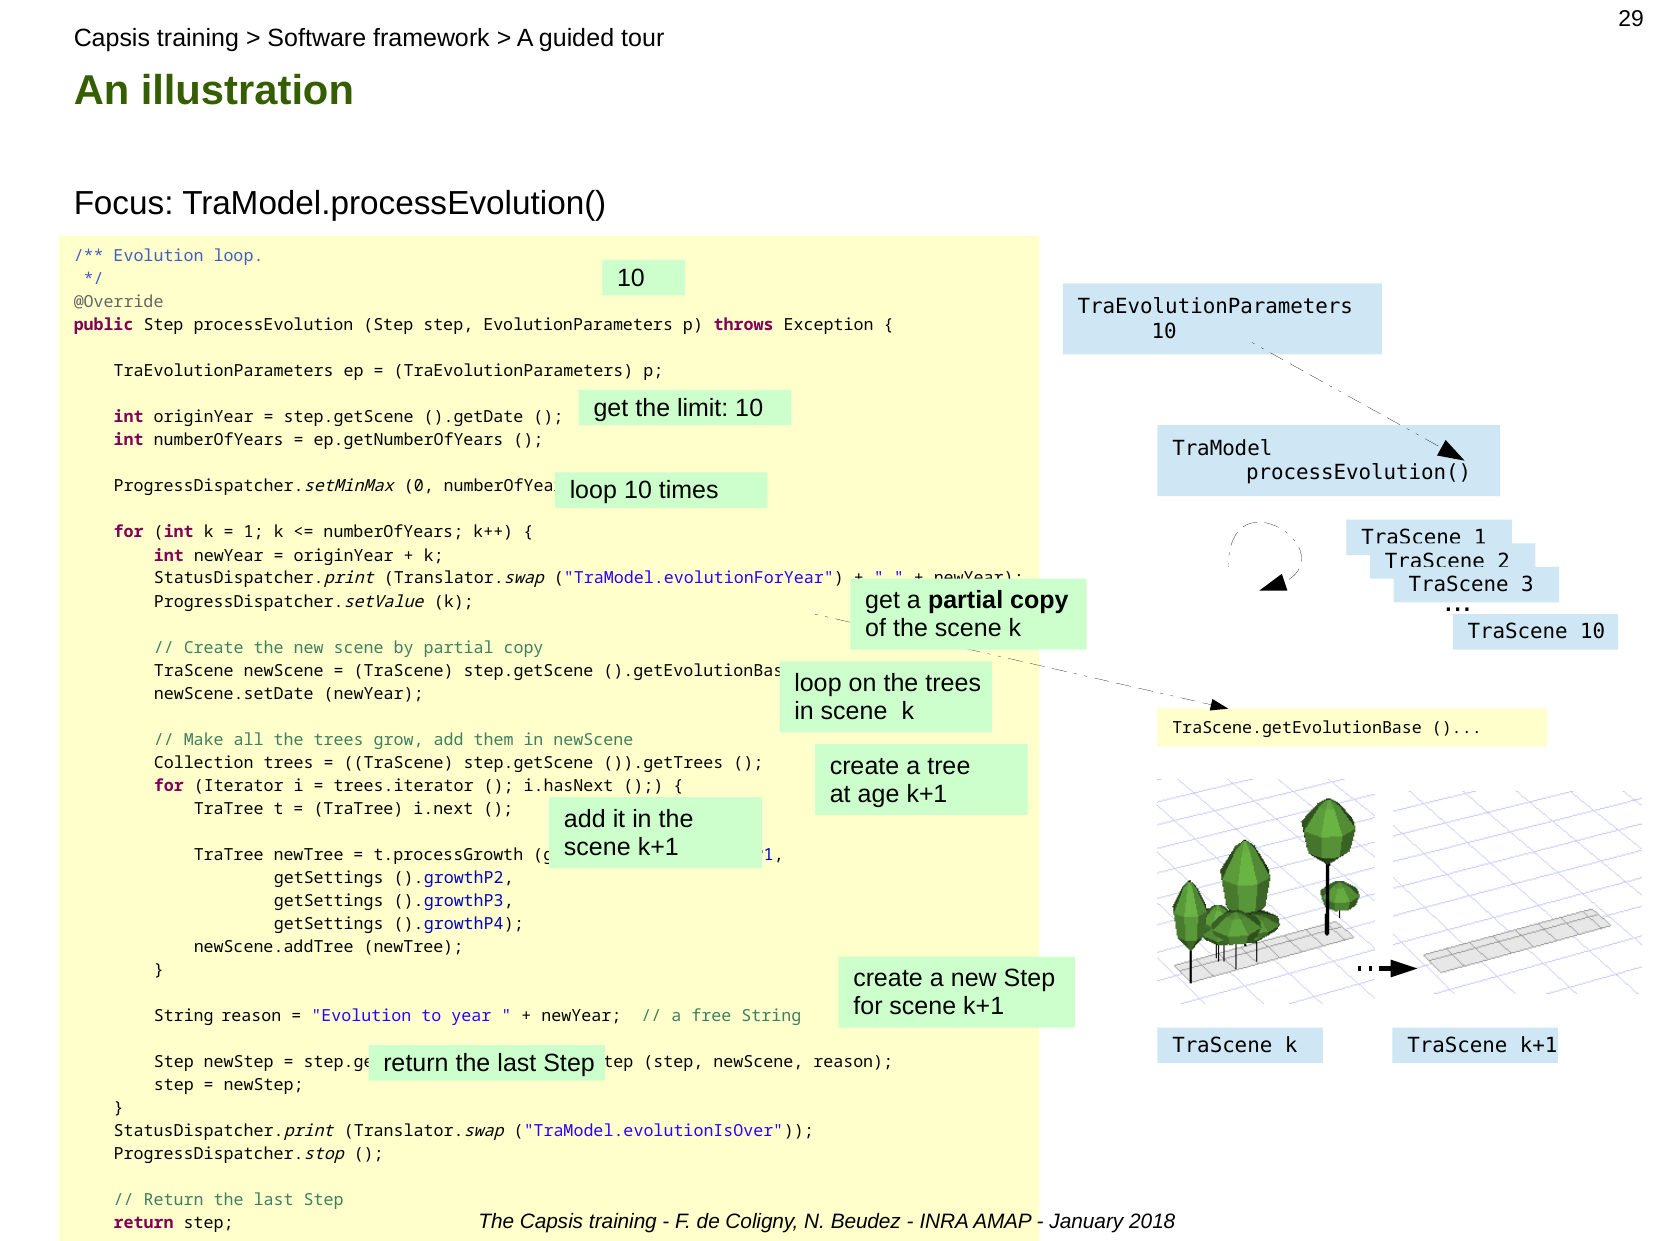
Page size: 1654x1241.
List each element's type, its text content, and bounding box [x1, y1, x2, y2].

picture [1393, 791, 1642, 994]
text_box add it in the scene k+1 [549, 797, 762, 869]
text_box TraScene k [1157, 1027, 1323, 1063]
text_box loop 10 times [555, 472, 768, 508]
text_box /** Evolution loop. */ @Override public Step processEvolution (Step step, EvolutionParameters p) throws Exception { TraEvolutionParameters ep = (TraEvolutionParameters) p; int originYear = step.getScene ().getDate (); int numberOfYears = ep.getNumberOfYears (); ProgressDispatcher.setMinMax (0, numberOfYears); for (int k = 1; k <= numberOfYears; k++) { int newYear = originYear + k; StatusDispatcher.print (Translator.swap ("TraModel.evolutionForYear") + " " + newYear); ProgressDispatcher.setValue (k); // Create the new scene by partial copy TraScene newScene = (TraScene) step.getScene ().getEvolutionBase (); newScene.setDate (newYear); // Make all the trees grow, add them in newScene Collection trees = ((TraScene) step.getScene ()).getTrees (); for (Iterator i = trees.iterator (); i.hasNext ();) { TraTree t = (TraTree) i.next (); TraTree newTree = t.processGrowth (getSettings ().growthP1, getSettings ().growthP2, getSettings ().growthP3, getSettings ().growthP4); newScene.addTree (newTree); } String reason = "Evolution to year " + newYear; // a free String Step newStep = step.getProject ().processNewStep (step, newScene, reason); step = newStep; } StatusDispatcher.print (Translator.swap ("TraModel.evolutionIsOver")); ProgressDispatcher.stop (); // Return the last Step return step; } public TraInitialParameters getSettings () { return (TraInitialParameters) settings; } [59, 236, 1040, 1201]
text_box 10 [602, 259, 686, 296]
text_box get a partial copy of the scene k [850, 578, 1087, 650]
text_box loop on the trees in scene k [779, 661, 993, 733]
text_box TraScene 3 [1393, 566, 1560, 603]
text_box Focus: TraModel.processEvolution() [59, 177, 1099, 230]
text_box TraEvolutionParameters 10 [1062, 283, 1382, 355]
text_box create a tree at age k+1 [814, 744, 1028, 815]
text_box TraScene 1 [1346, 519, 1512, 556]
text_box TraScene k+1 [1392, 1027, 1558, 1063]
text_box get the limit: 10 [578, 389, 792, 426]
text_box create a new Step for scene k+1 [838, 956, 1075, 1028]
picture [1157, 779, 1375, 1004]
text_box TraModel processEvolution() [1157, 425, 1501, 497]
text_box TraScene.getEvolutionBase ()... [1157, 708, 1548, 744]
text_box ... [1429, 573, 1501, 626]
text_box Capsis training > Software framework > A guided tour [59, 16, 1004, 59]
text_box An illustration [59, 59, 1016, 121]
text_box return the last Step [368, 1045, 605, 1081]
text_box TraScene 10 [1452, 614, 1619, 650]
text_box The Capsis training - F. de Coligny, N. Beudez - INRA AMAP - January 2018 [0, 1202, 1654, 1241]
text_box TraScene 2 [1370, 543, 1536, 579]
